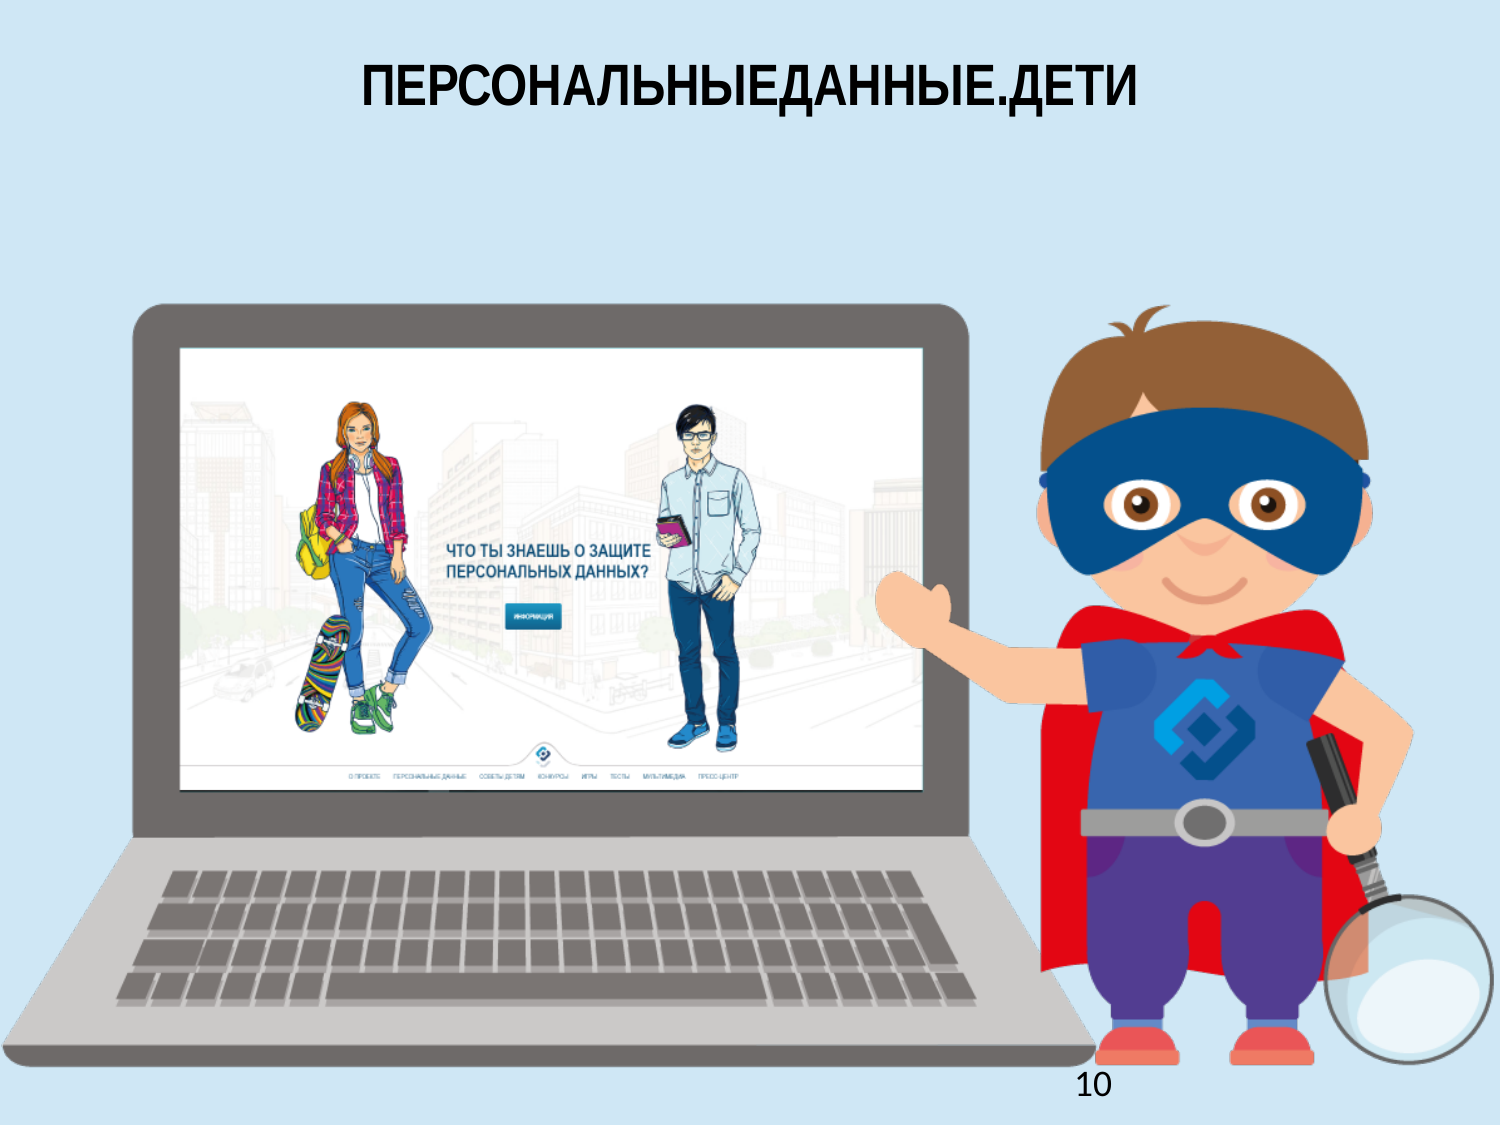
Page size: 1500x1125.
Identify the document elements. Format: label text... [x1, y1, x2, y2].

slide_number <номер> [1059, 1074, 1397, 1112]
picture [0, 292, 1500, 1096]
text_box ПЕРСОНАЛЬНЫЕДАННЫЕ.ДЕТИ [0, 39, 1500, 125]
